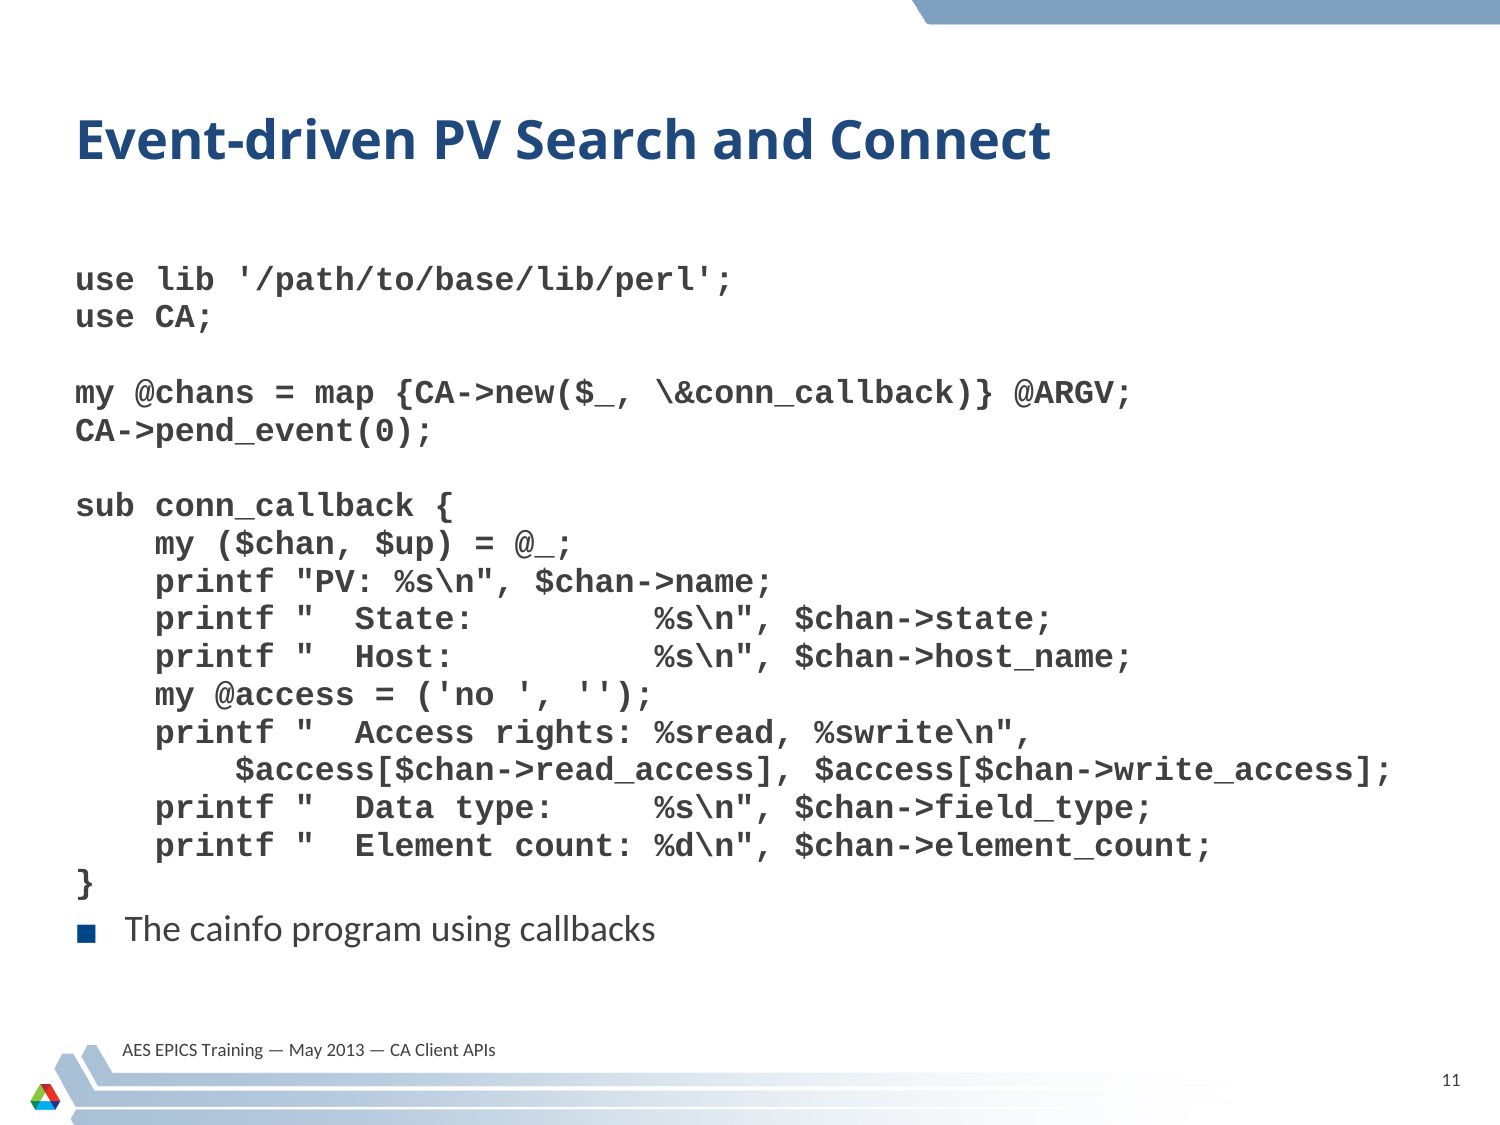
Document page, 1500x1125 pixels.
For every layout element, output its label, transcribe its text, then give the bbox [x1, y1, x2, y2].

list use lib '/path/to/base/lib/perl'; use CA; my @chans = map {CA->new($_, \&conn_callback)} @ARGV; CA->pend_event(0); sub conn_callback { my ($chan, $up) = @_; printf "PV: %s\n", $chan->name; printf " State: %s\n", $chan->state; printf " Host: %s\n", $chan->host_name; my @access = ('no ', ''); printf " Access rights: %sread, %swrite\n", $access[$chan->read_access], $access[$chan->write_access]; printf " Data type: %s\n", $chan->field_type; printf " Element count: %d\n", $chan->element_count; } The cainfo program using callbacks [75, 262, 1426, 991]
picture [0, 0, 1500, 26]
title Event-driven PV Search and Connect [75, 52, 1426, 226]
picture [0, 1037, 1500, 1125]
